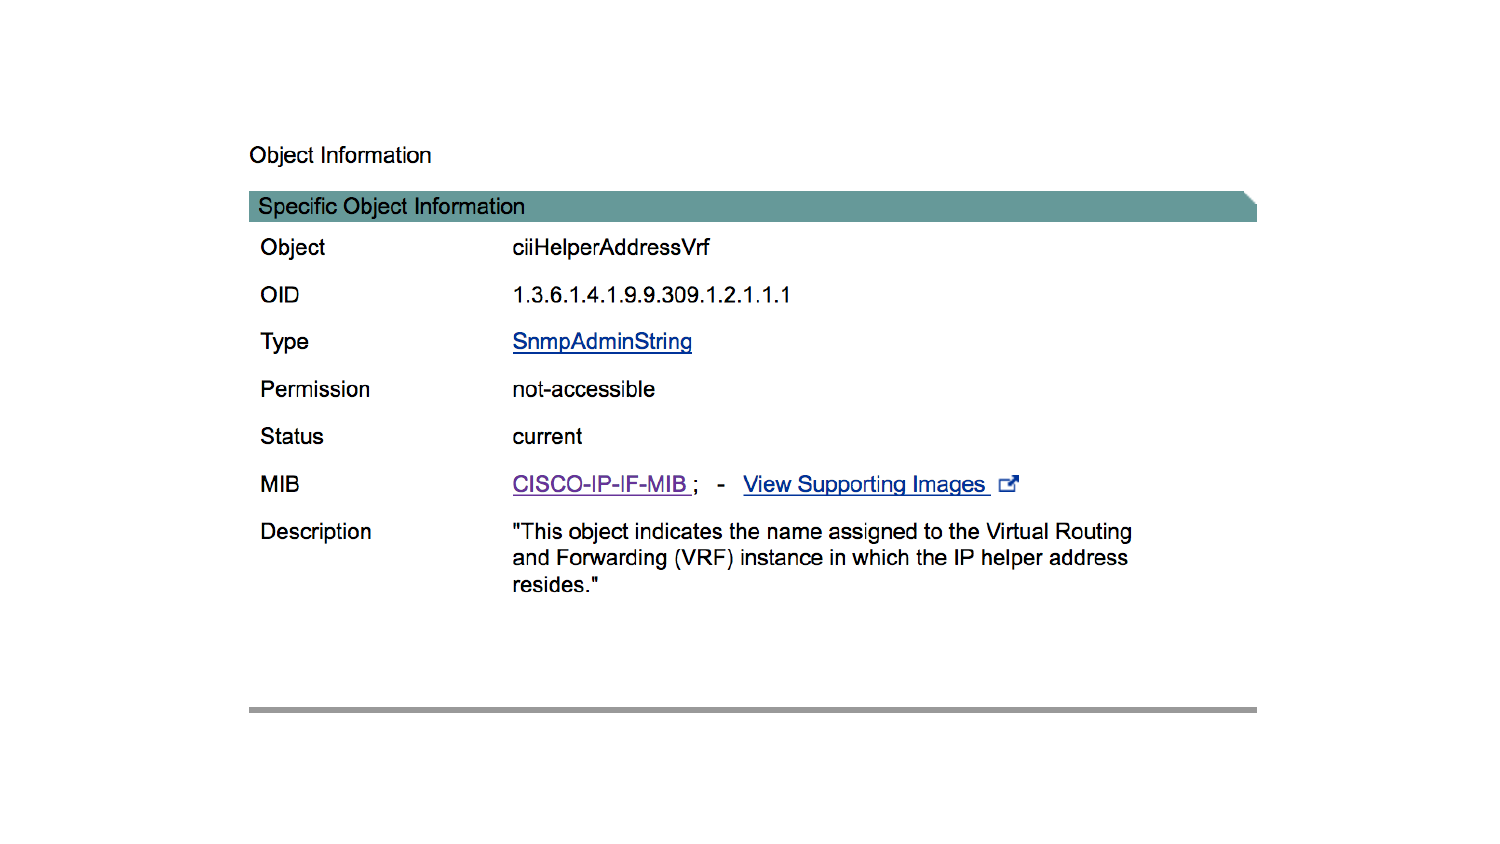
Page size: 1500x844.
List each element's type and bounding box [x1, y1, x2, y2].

picture [0, 97, 1500, 742]
